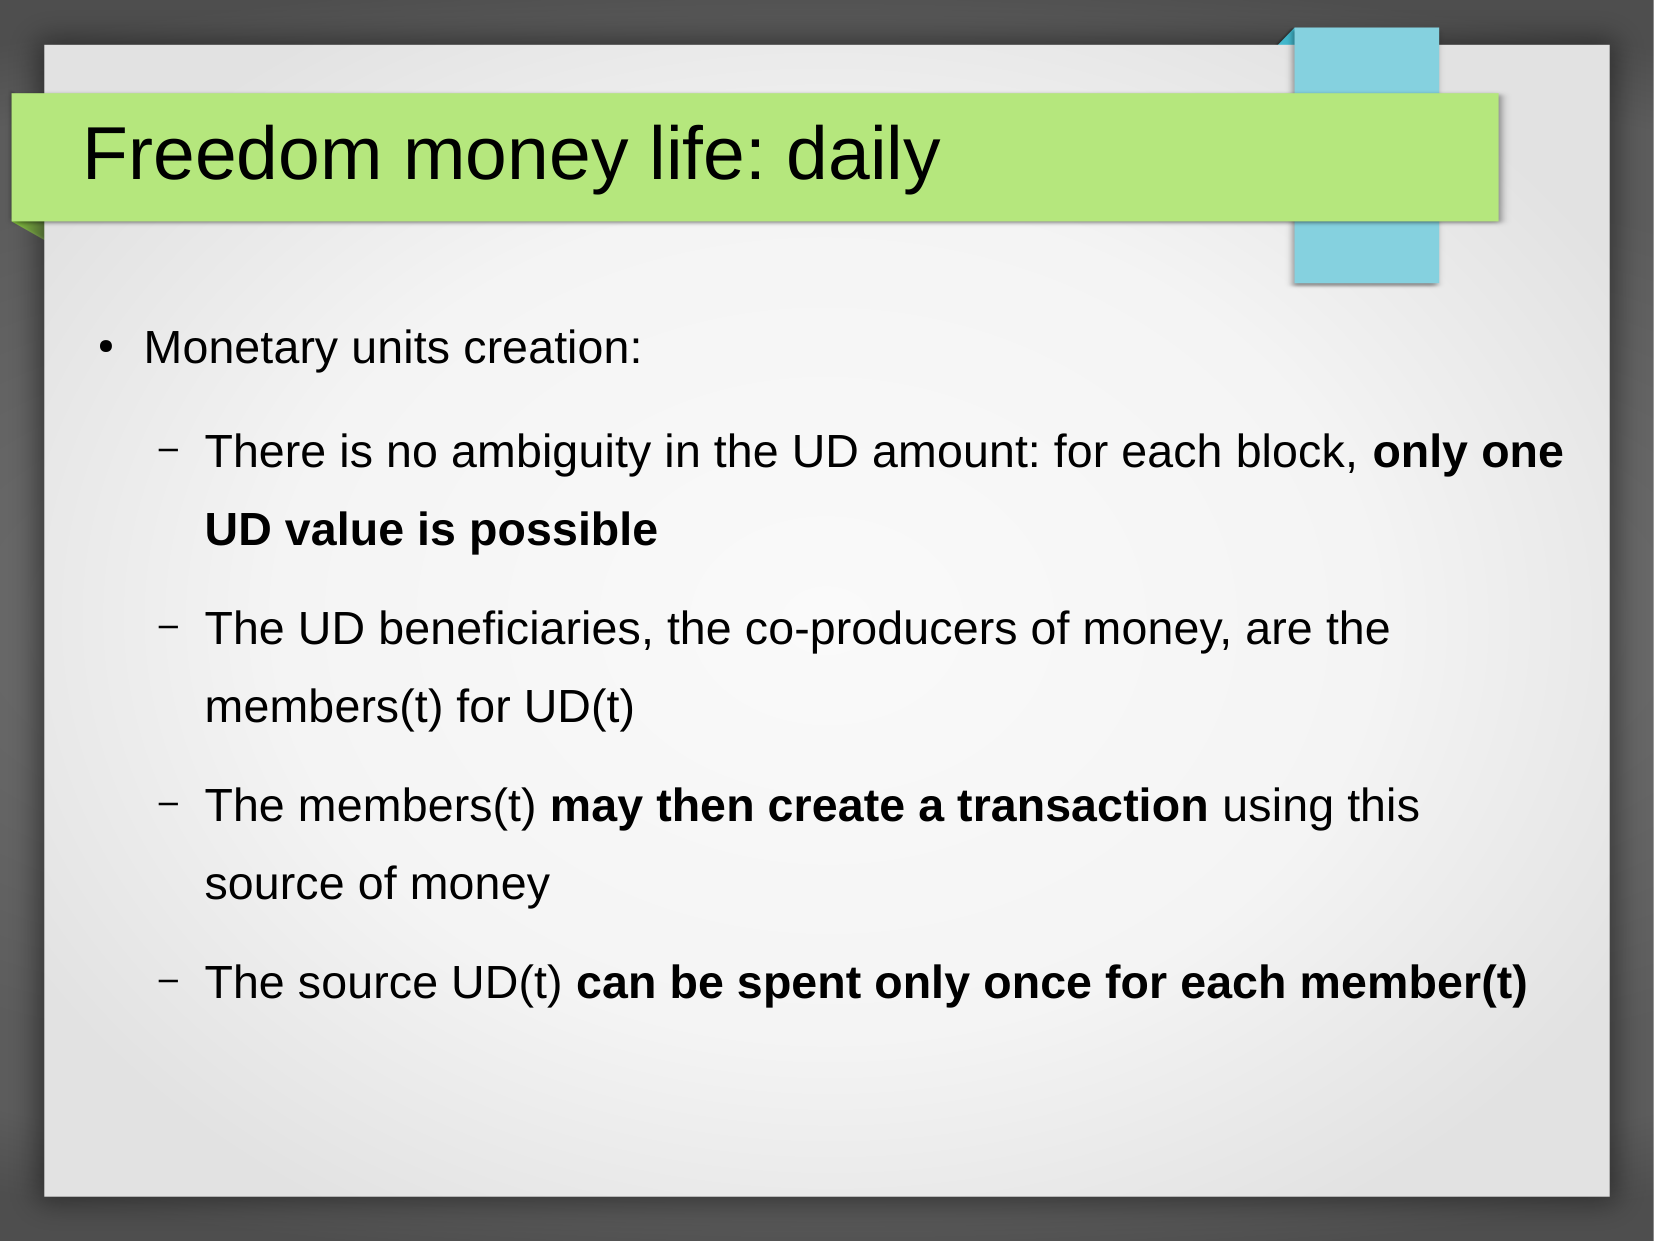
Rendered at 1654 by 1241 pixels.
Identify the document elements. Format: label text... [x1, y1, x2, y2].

list Monetary units creation: There is no ambiguity in the UD amount: for each block, only one UD value is possible The UD beneficiaries, the co-producers of money, are the members(t) for UD(t) The members(t) may then create a transaction using this source of money The source UD(t) can be spent only once for each member(t) [82, 295, 1571, 1015]
title Freedom money life: daily [82, 94, 1477, 213]
picture [0, 0, 1654, 1241]
